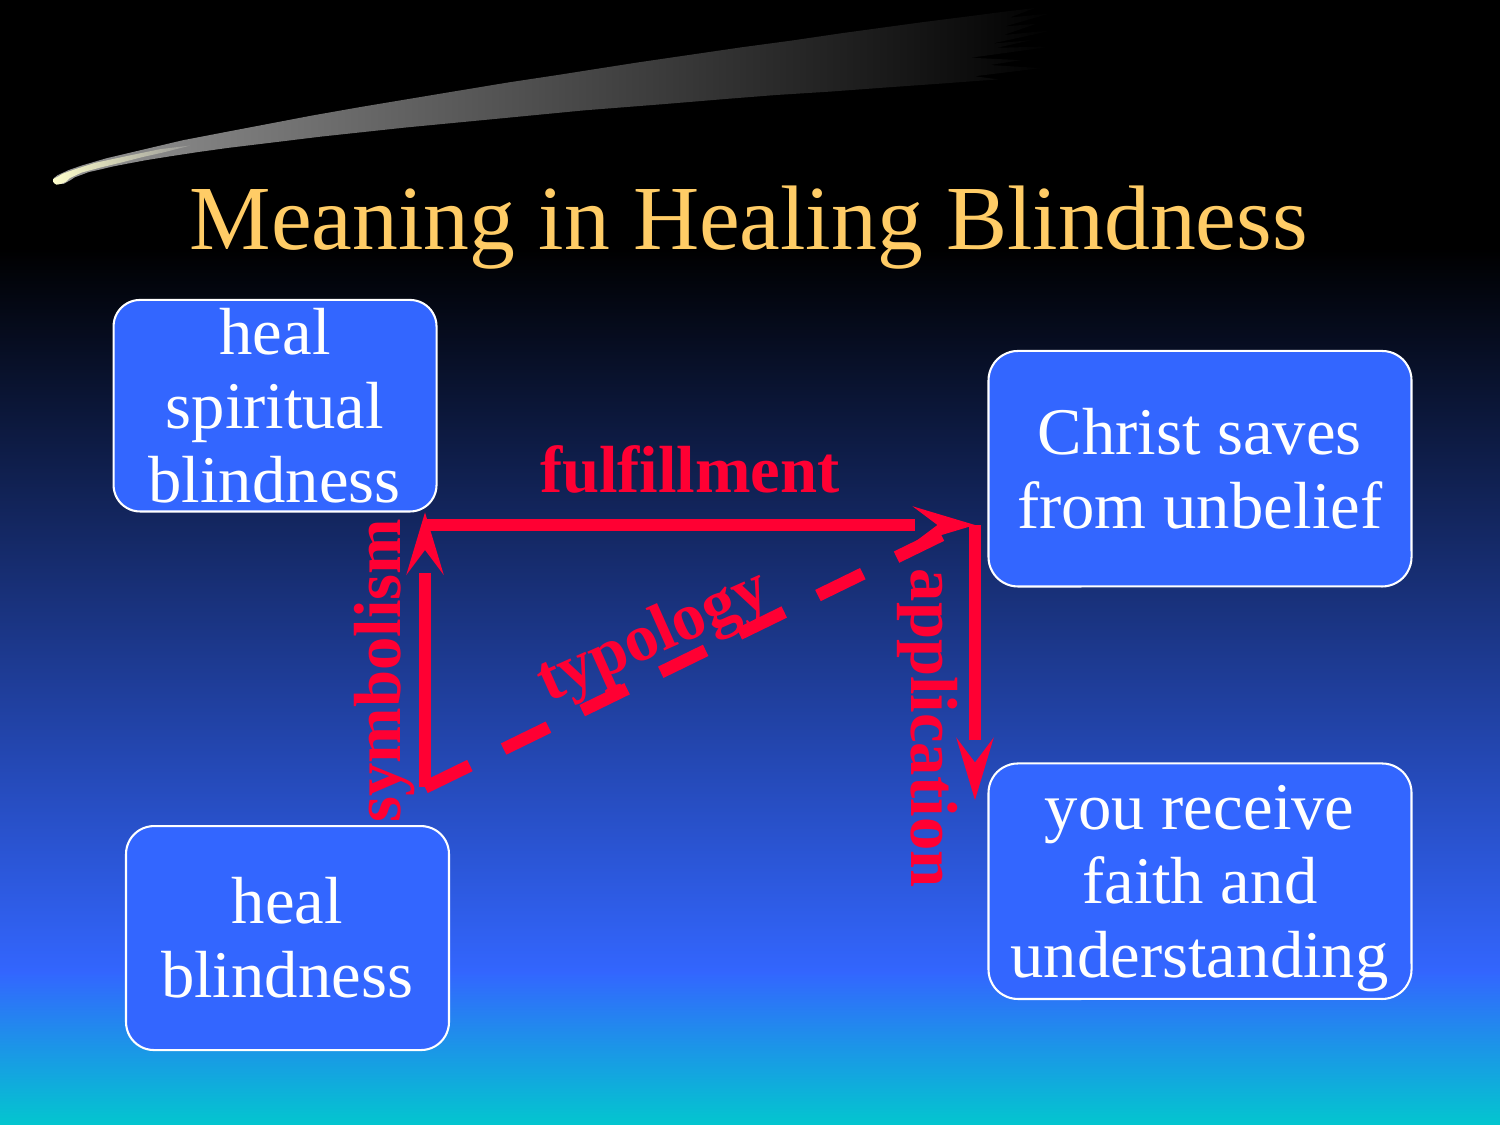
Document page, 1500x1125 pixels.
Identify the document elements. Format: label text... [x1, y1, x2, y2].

text_box typology [507, 510, 853, 730]
title Meaning in Healing Blindness [112, 124, 1388, 313]
text_box heal spiritual blindness [113, 299, 437, 512]
text_box Christ saves from unbelief [988, 350, 1412, 587]
text_box fulfillment [525, 424, 913, 515]
text_box application [889, 553, 979, 942]
text_box heal blindness [126, 826, 449, 1051]
text_box symbolism [333, 478, 423, 838]
text_box you receive faith and understanding [988, 763, 1412, 999]
